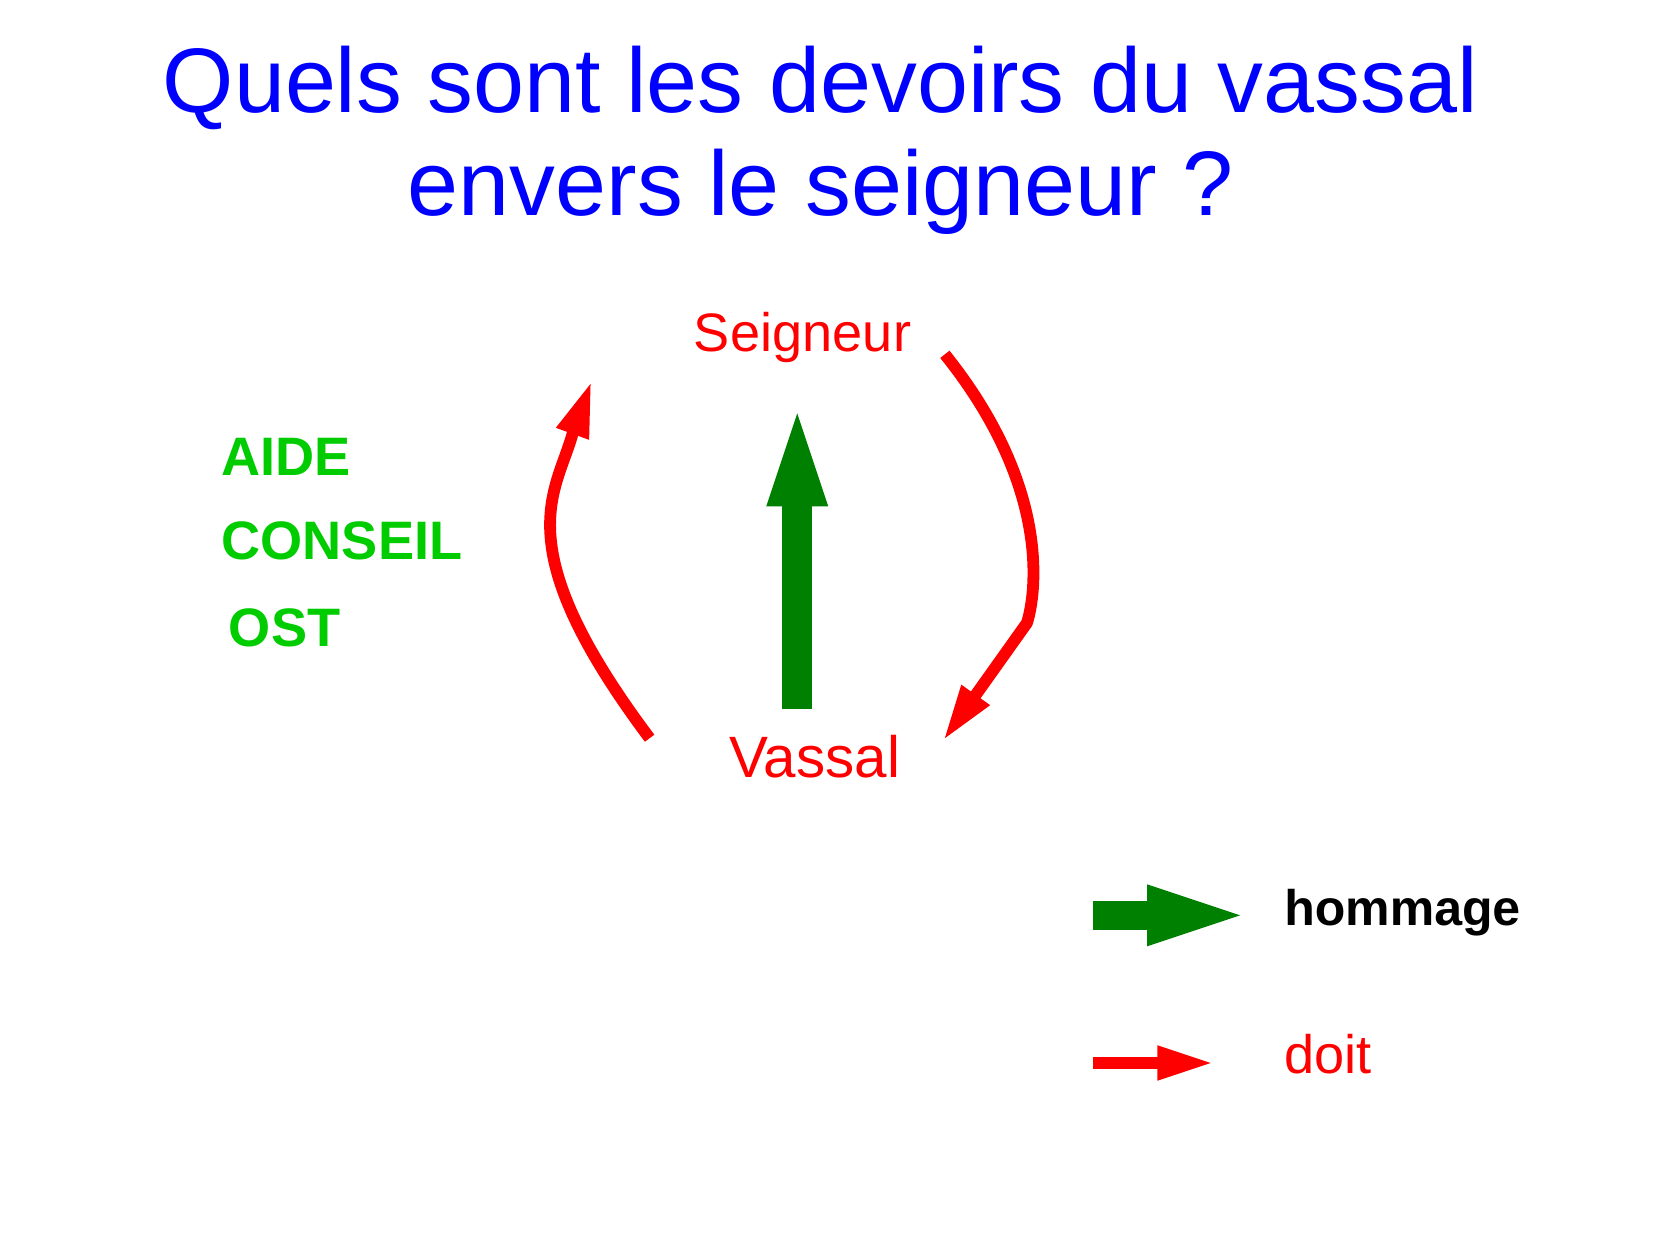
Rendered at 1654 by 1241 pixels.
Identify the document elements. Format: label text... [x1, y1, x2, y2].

text_box Seigneur [679, 295, 945, 371]
title Quels sont les devoirs du vassal envers le seigneur ? [77, 29, 1565, 235]
text_box CONSEIL [206, 442, 584, 644]
text_box AIDE [206, 419, 584, 442]
text_box OST [214, 590, 591, 730]
text_box doit [1269, 1017, 1536, 1093]
text_box hommage [1269, 873, 1595, 945]
text_box Vassal [649, 717, 1004, 798]
